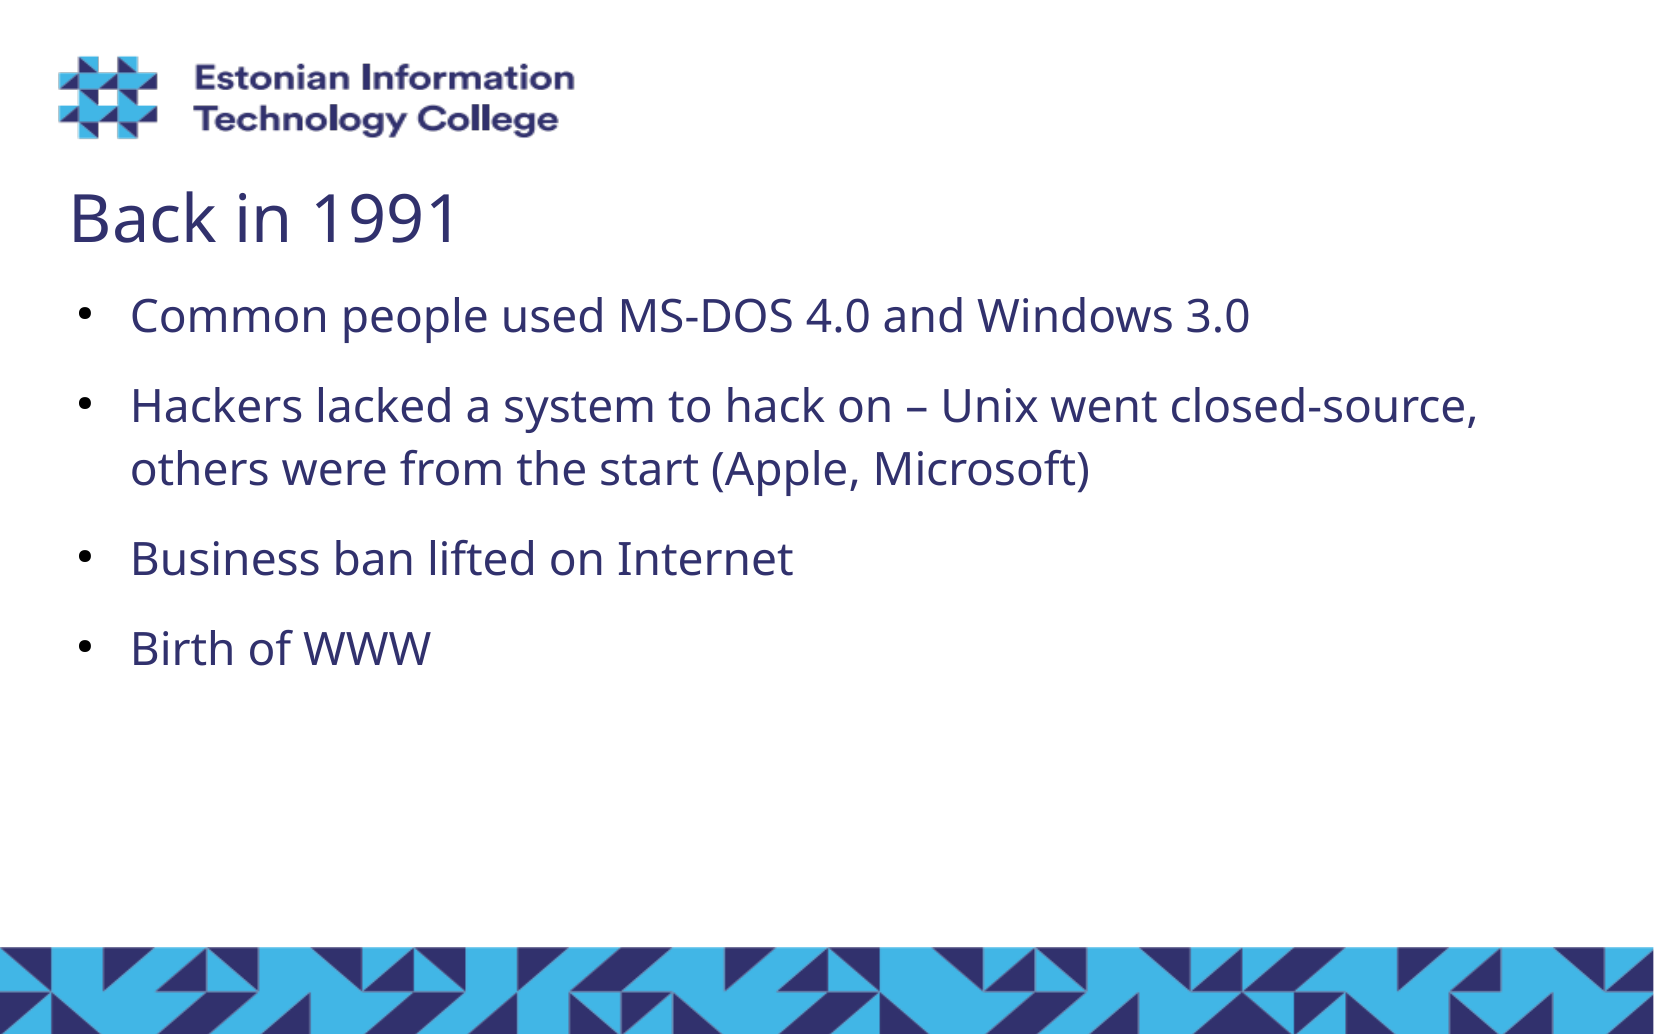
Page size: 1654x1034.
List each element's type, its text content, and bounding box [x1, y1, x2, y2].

title Back in 1991 [68, 147, 1536, 283]
list Common people used MS-DOS 4.0 and Windows 3.0 Hackers lacked a system to hack on – Unix went closed-source, others were from the start (Apple, Microsoft) Business ban lifted on Internet Birth of WWW [59, 283, 1595, 936]
